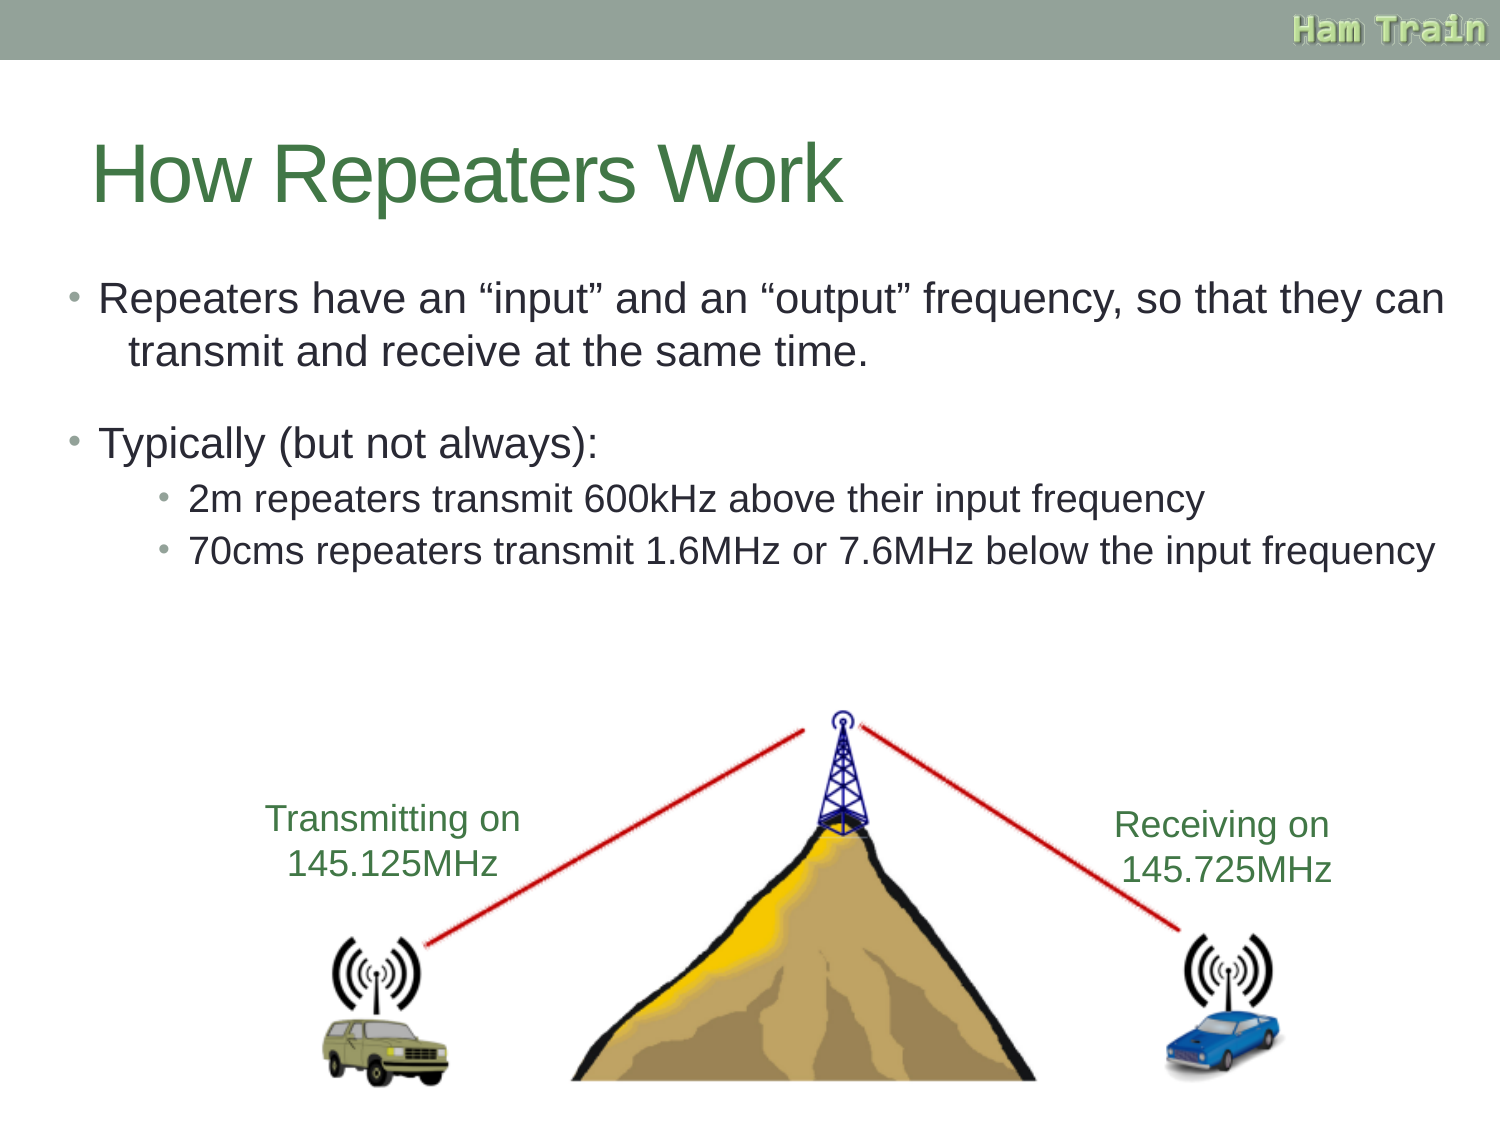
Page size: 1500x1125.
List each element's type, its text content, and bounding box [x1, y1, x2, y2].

title How Repeaters Work [75, 87, 1426, 251]
text_box Transmitting on 145.125MHz [227, 786, 559, 893]
picture [301, 704, 1296, 1108]
list Repeaters have an “input” and an “output” frequency, so that they can transmit and receive at the same time. Typically (but not always): 2m repeaters transmit 600kHz above their input frequency 70cms repeaters transmit 1.6MHz or 7.6MHz below the input frequency [53, 262, 1471, 1083]
text_box Receiving on 145.725MHz [1061, 792, 1393, 899]
